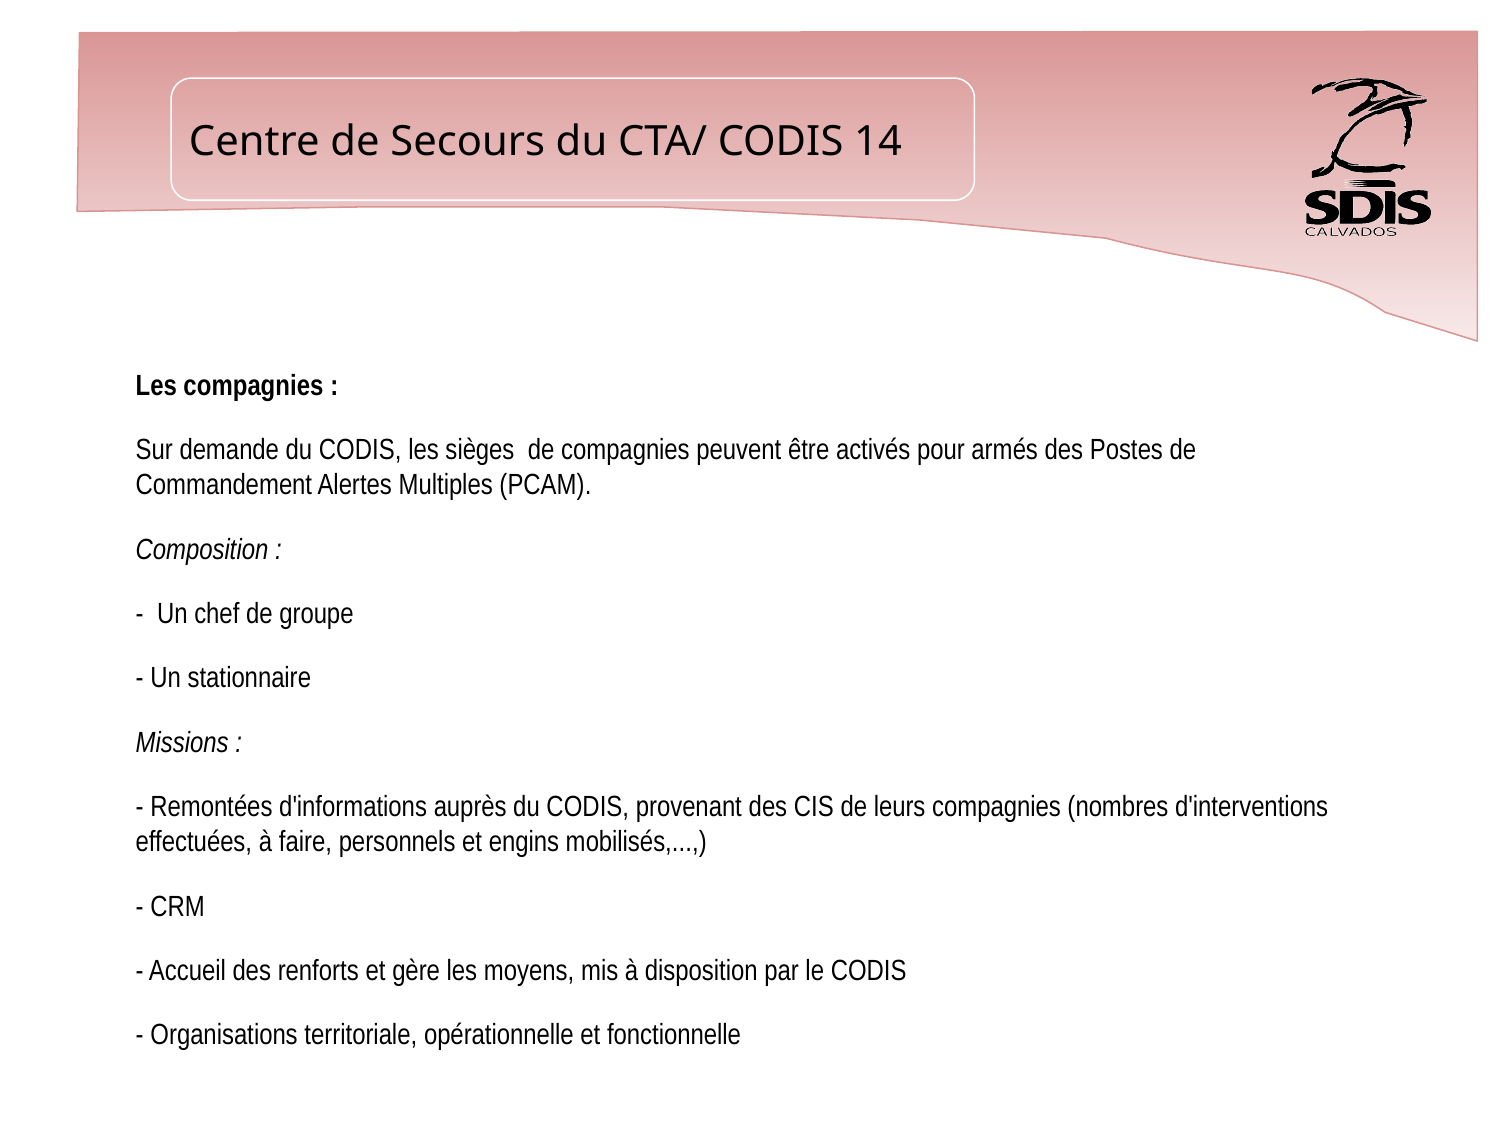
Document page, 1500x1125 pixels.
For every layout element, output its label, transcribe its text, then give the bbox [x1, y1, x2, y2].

picture [1305, 78, 1431, 236]
text_box [77, 31, 1478, 342]
text_box Centre de Secours du CTA/ CODIS 14 [171, 78, 975, 201]
text_box Les compagnies : Sur demande du CODIS, les sièges de compagnies peuvent être activés pour armés des Postes de Commandement Alertes Multiples (PCAM). Composition : - Un chef de groupe - Un stationnaire Missions : - Remontées d'informations auprès du CODIS, provenant des CIS de leurs compagnies (nombres d'interventions effectuées, à faire, personnels et engins mobilisés,...,) - CRM - Accueil des renforts et gère les moyens, mis à disposition par le CODIS - Organisations territoriale, opérationnelle et fonctionnelle [135, 366, 1335, 1125]
